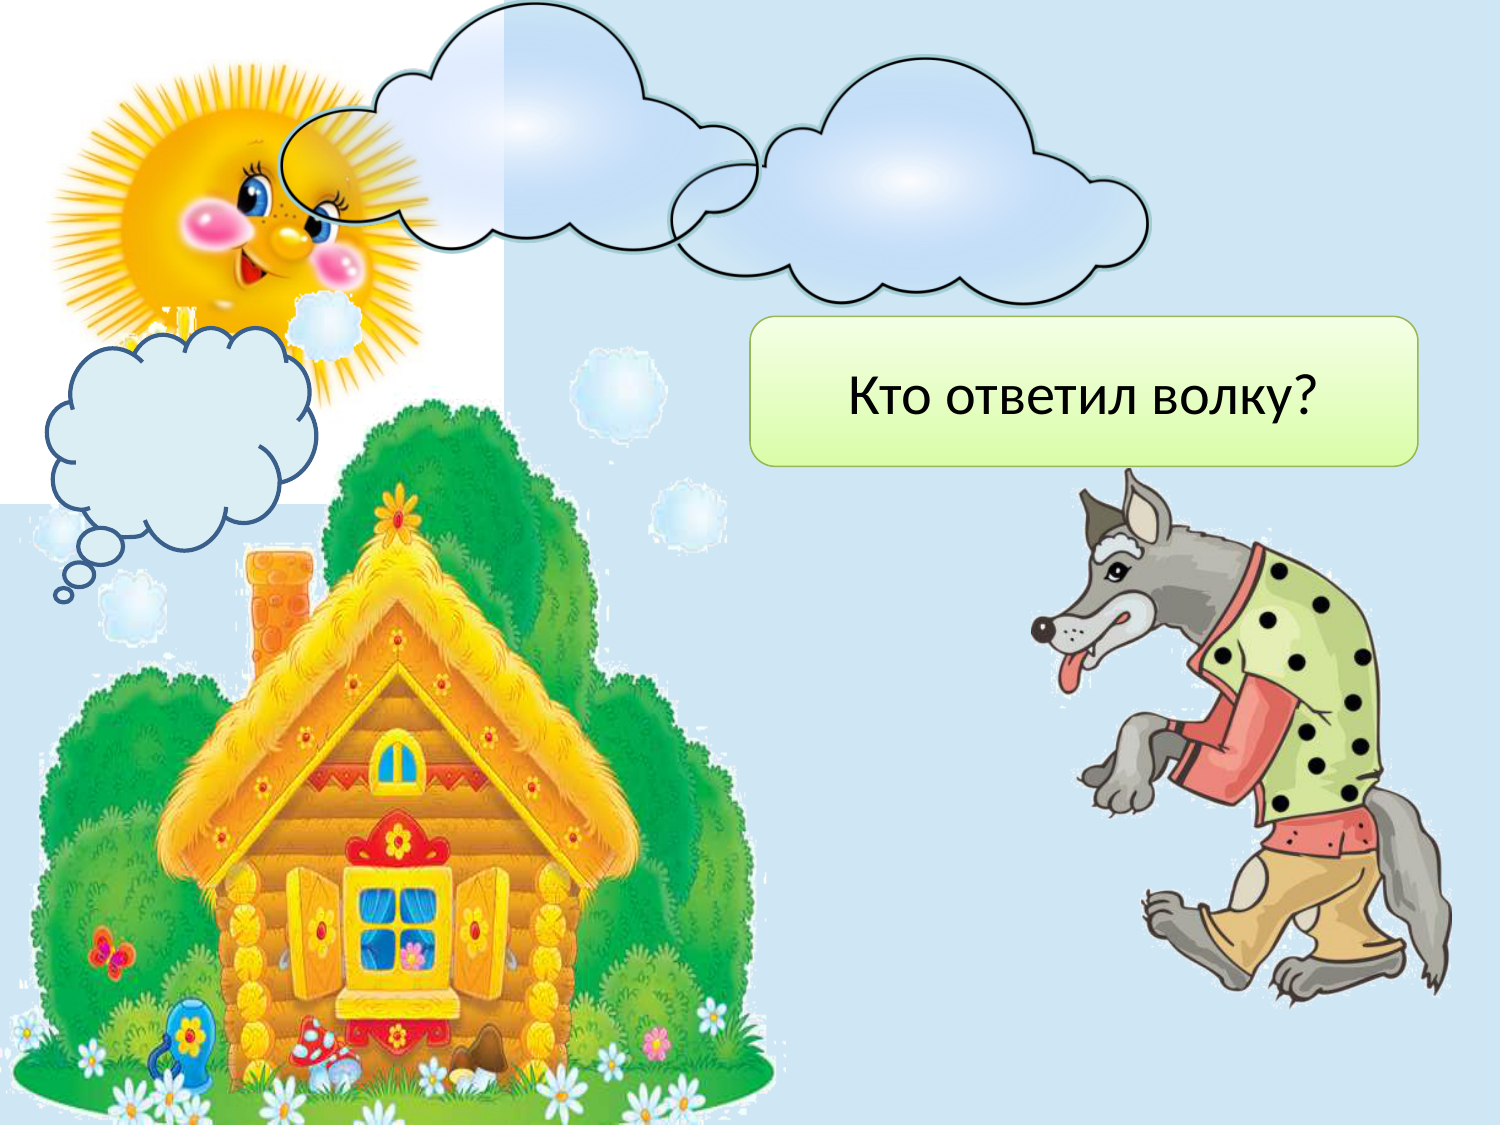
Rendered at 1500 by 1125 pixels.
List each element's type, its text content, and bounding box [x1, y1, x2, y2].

picture [1031, 468, 1452, 1010]
text_box Кто ответил волку? [750, 316, 1418, 467]
text_box [64, 562, 95, 588]
text_box [54, 588, 73, 603]
picture [0, 0, 1152, 1125]
text_box [46, 328, 317, 565]
